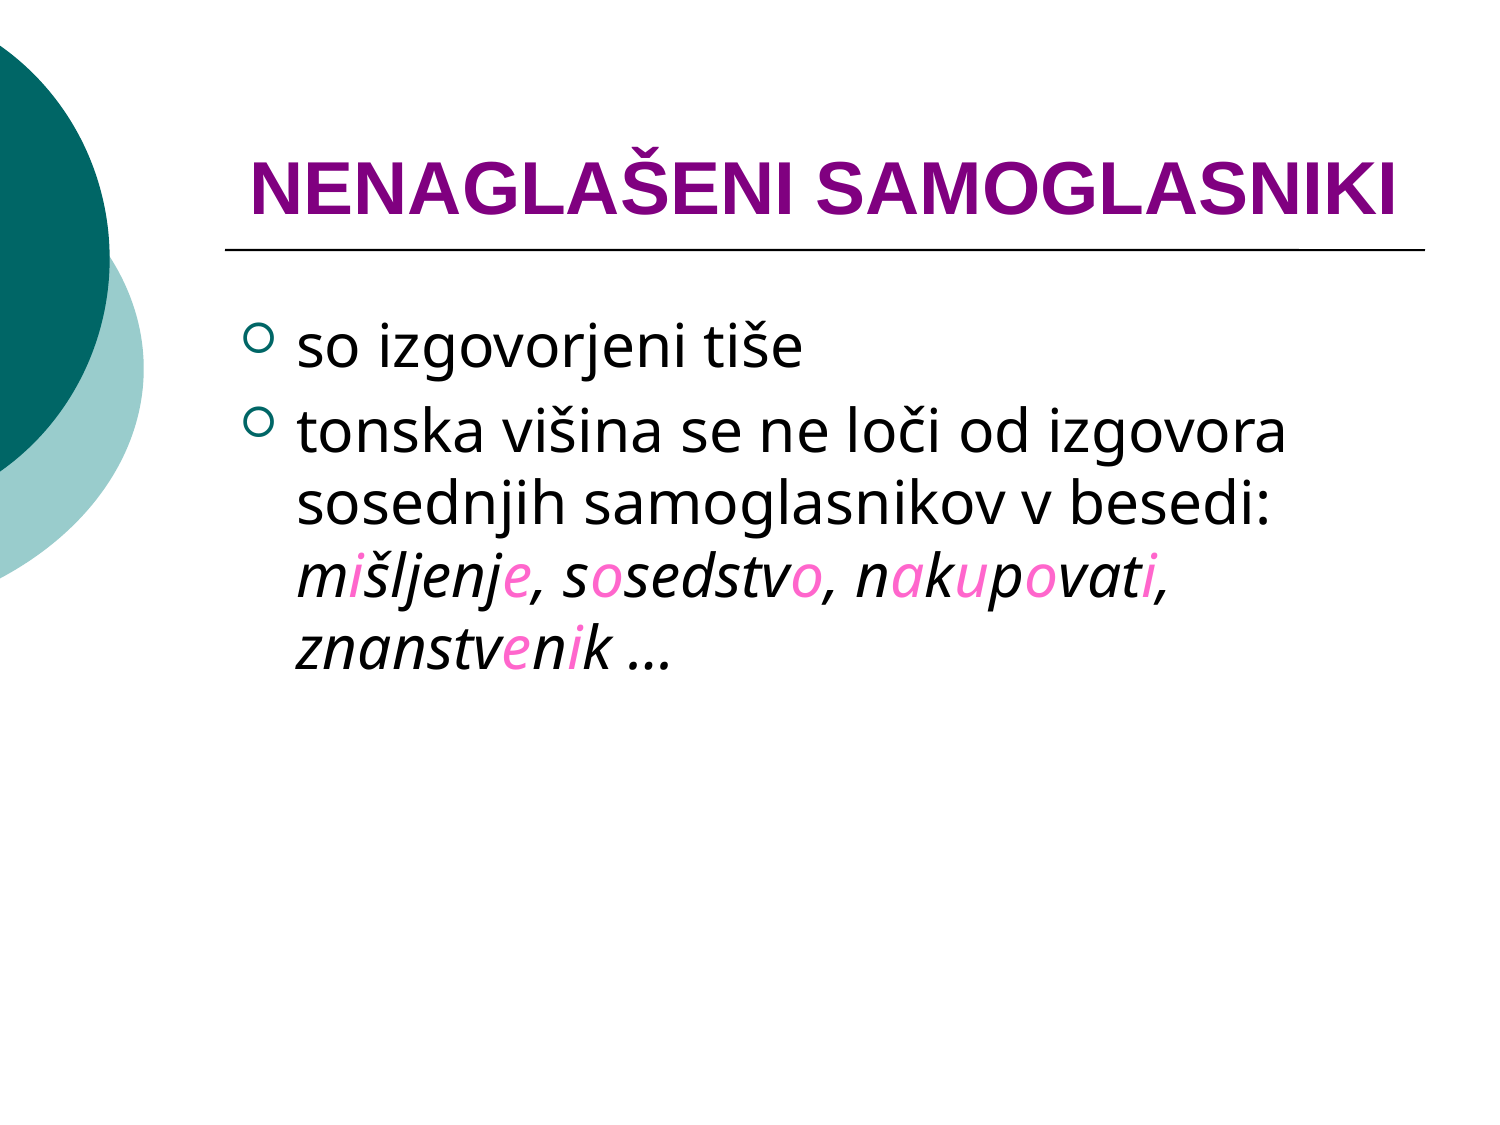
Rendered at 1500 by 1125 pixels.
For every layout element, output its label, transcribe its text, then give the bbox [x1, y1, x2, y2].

list so izgovorjeni tiše tonska višina se ne loči od izgovora sosednjih samoglasnikov v besedi: mišljenje, sosedstvo, nakupovati, znanstvenik … [224, 299, 1425, 975]
title NENAGLAŠENI SAMOGLASNIKI [224, 49, 1425, 237]
